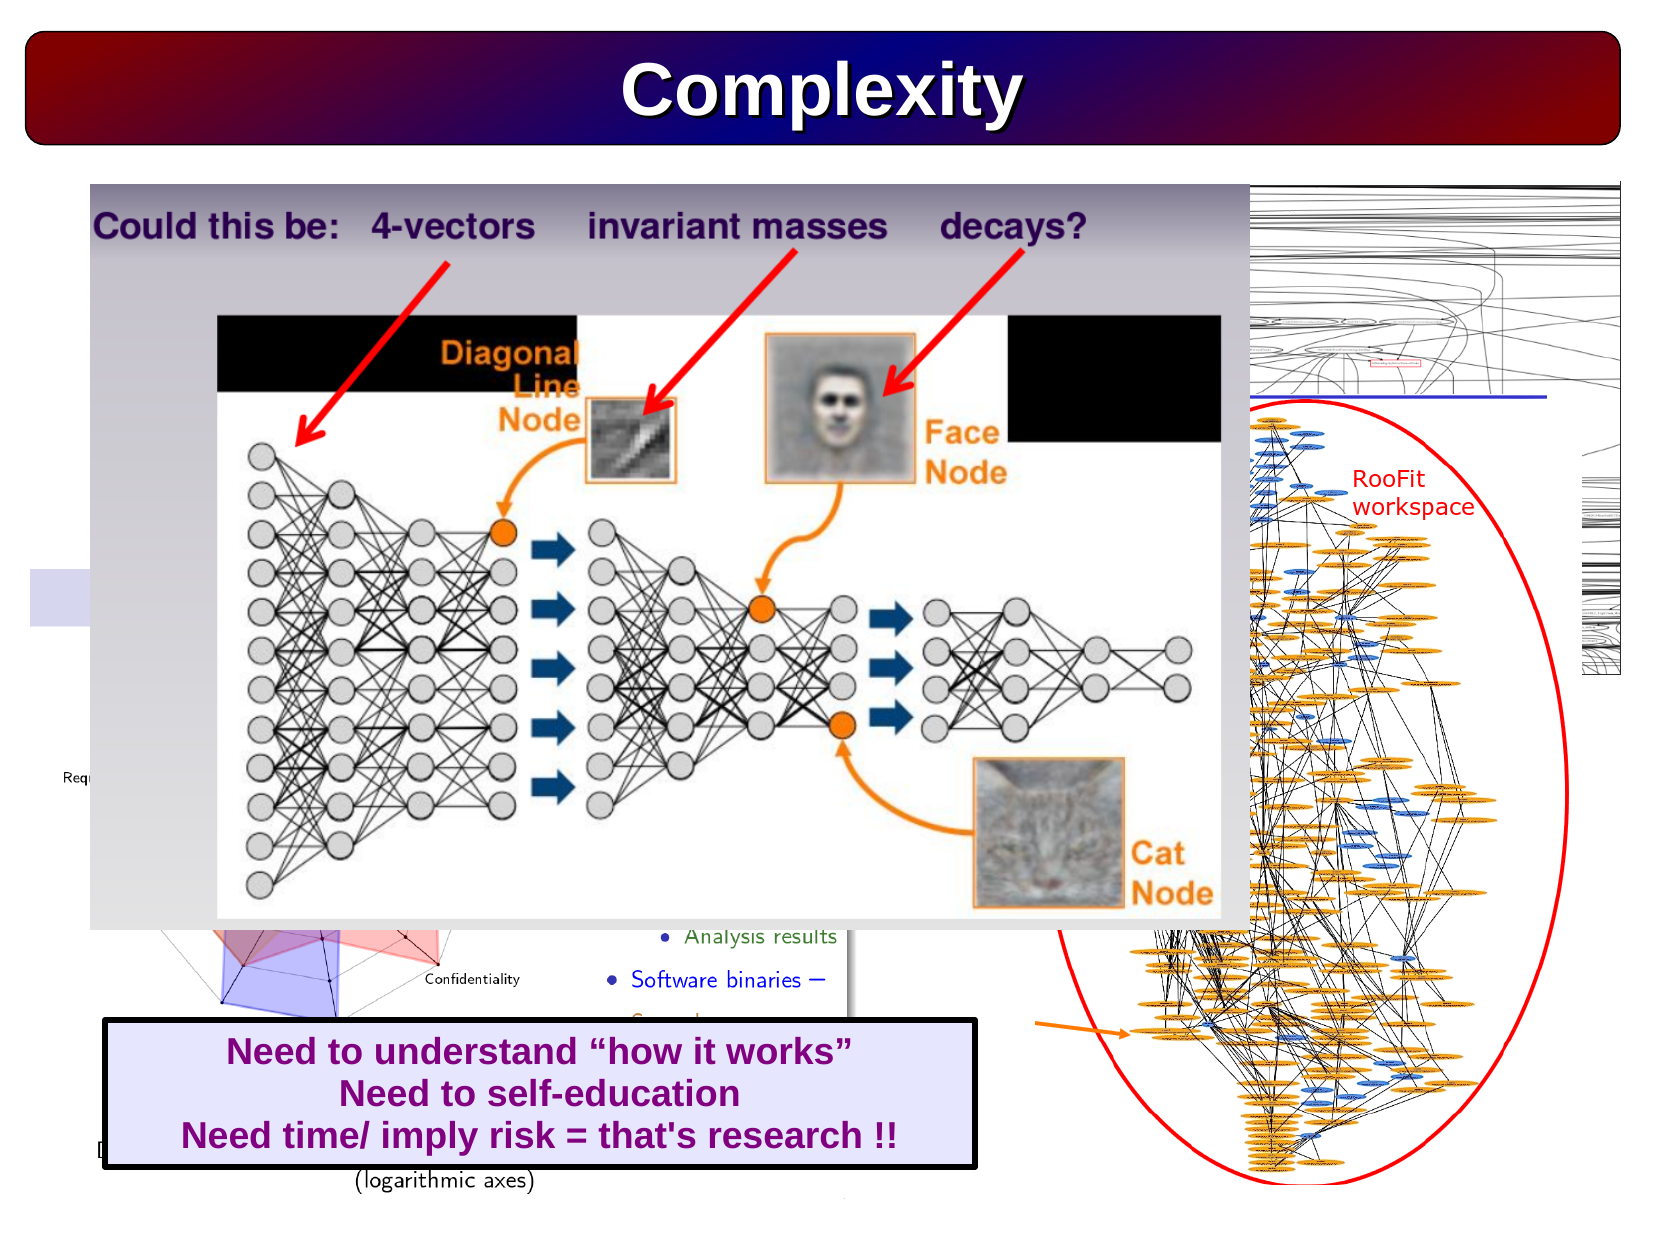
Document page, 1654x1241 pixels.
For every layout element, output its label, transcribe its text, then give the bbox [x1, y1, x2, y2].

text_box Complexity [25, 31, 1621, 145]
text_box Need to understand “how it works” Need to self-education Need time/ imply risk = that's research !! [105, 1020, 976, 1167]
picture [30, 181, 1621, 1199]
